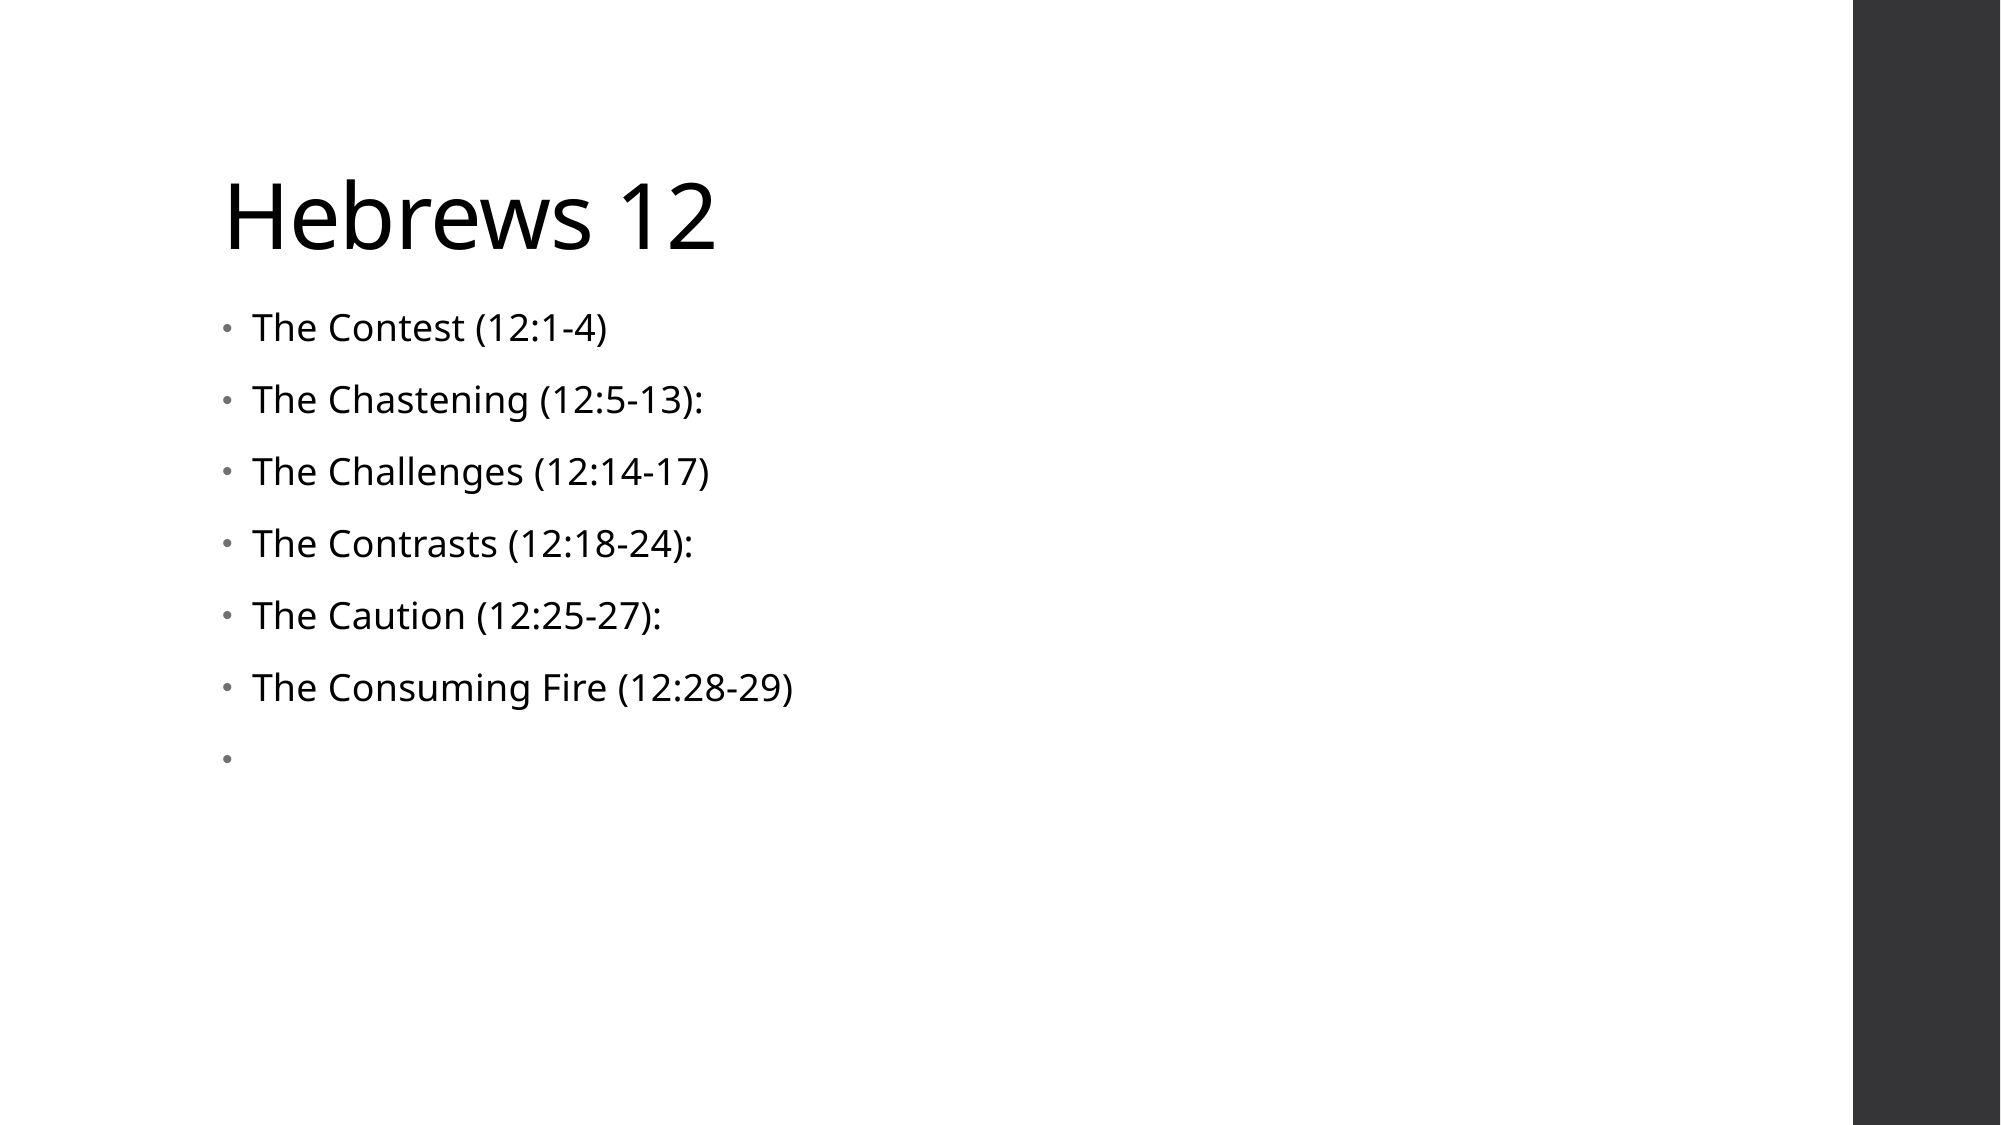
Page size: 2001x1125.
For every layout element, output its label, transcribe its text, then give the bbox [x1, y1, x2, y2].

list The Contest (12:1-4) The Chastening (12:5-13): The Challenges (12:14-17) The Contrasts (12:18-24): The Caution (12:25-27): The Consuming Fire (12:28-29) [206, 299, 1617, 1014]
title Hebrews 12 [206, 60, 1797, 278]
